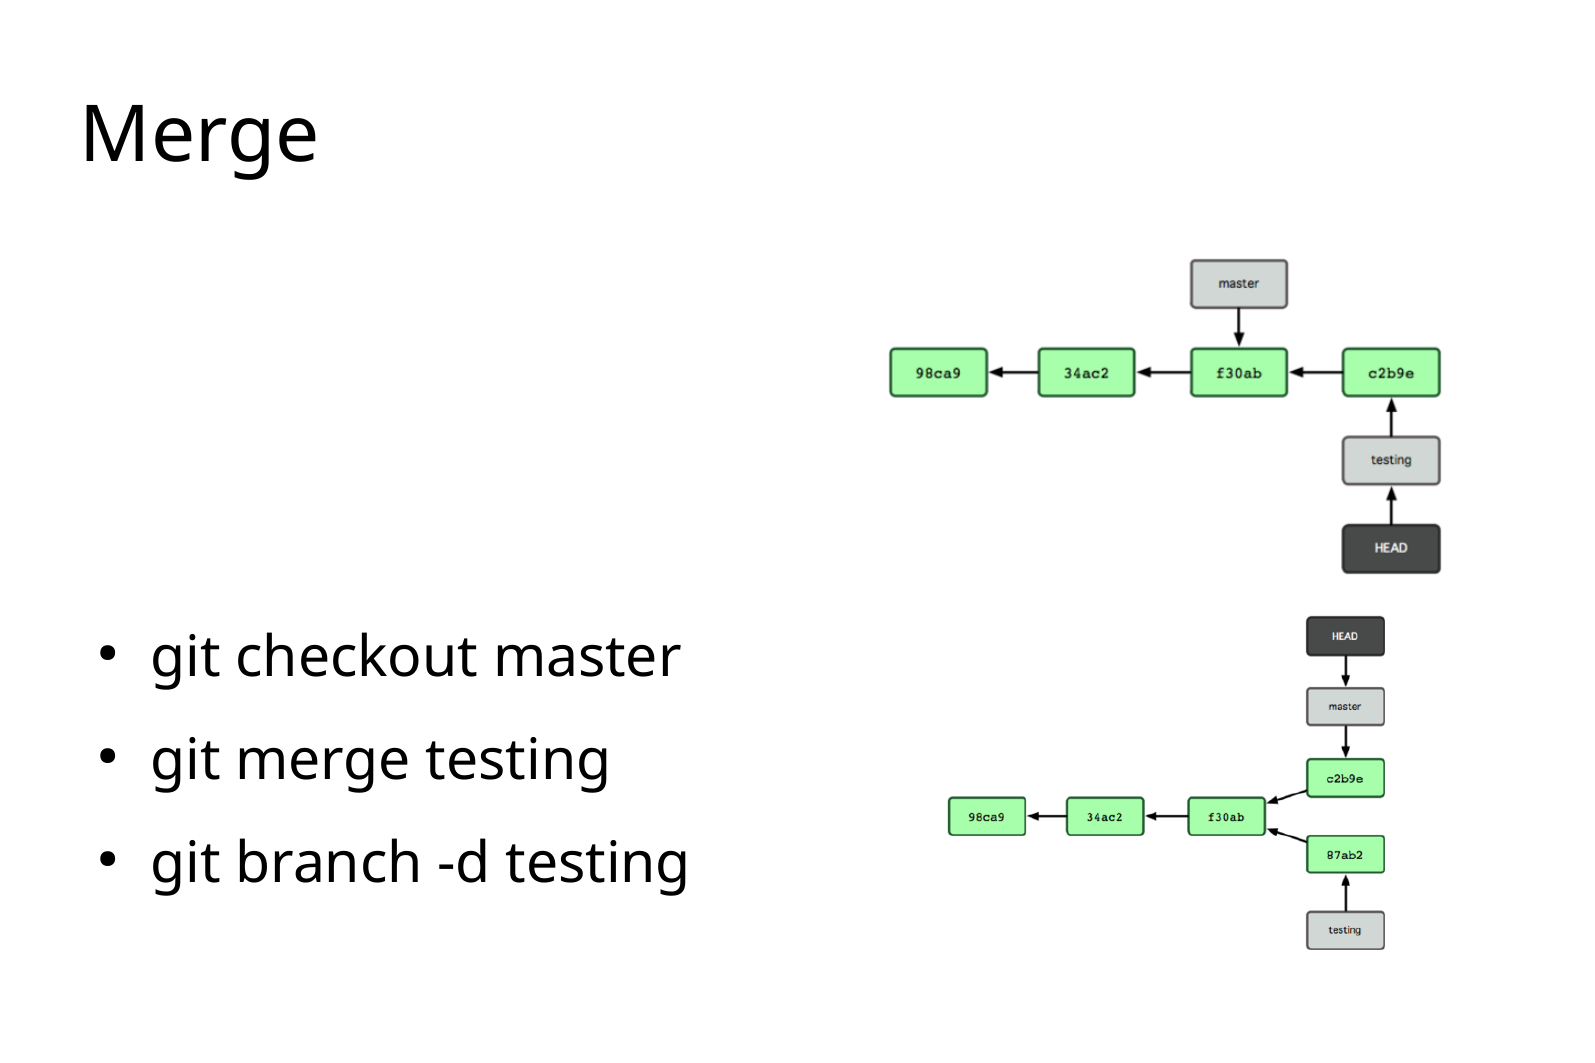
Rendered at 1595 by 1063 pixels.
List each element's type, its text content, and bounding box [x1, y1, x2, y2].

picture [946, 615, 1385, 950]
picture [888, 257, 1442, 575]
title Merge [79, 42, 1515, 220]
list git checkout master git merge testing git branch -d testing [79, 615, 780, 950]
